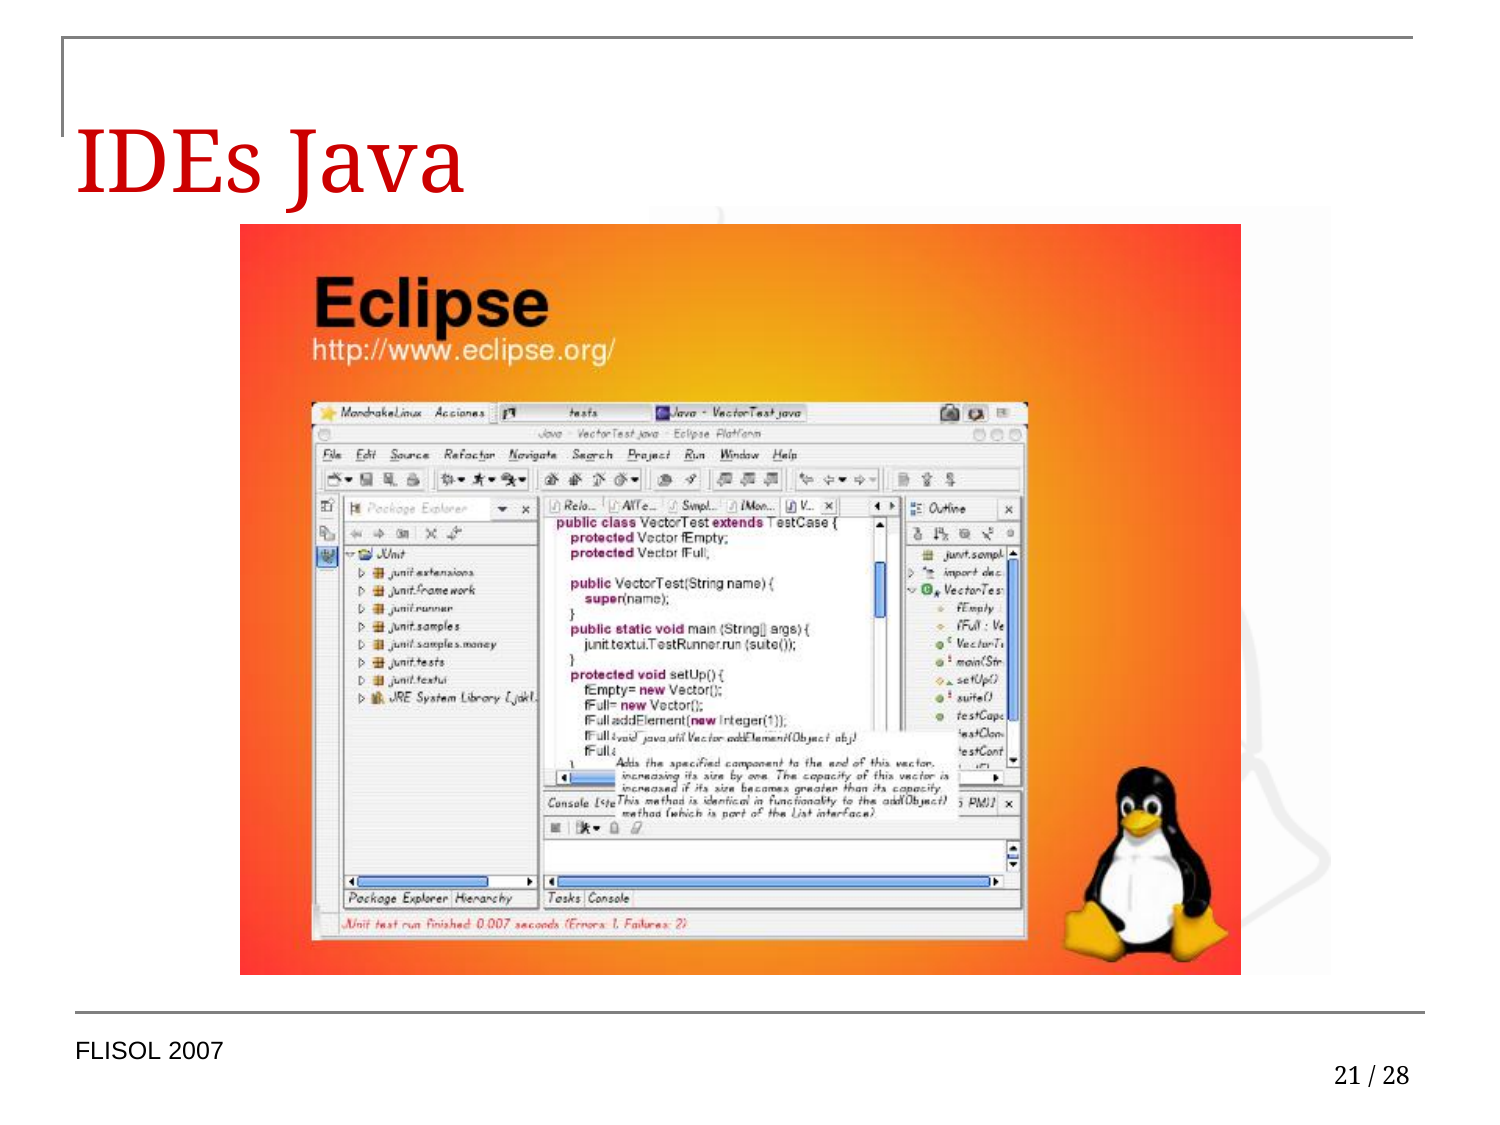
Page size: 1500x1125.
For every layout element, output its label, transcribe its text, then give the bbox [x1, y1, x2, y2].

title IDEs Java [75, 52, 1426, 264]
picture [240, 224, 1331, 975]
